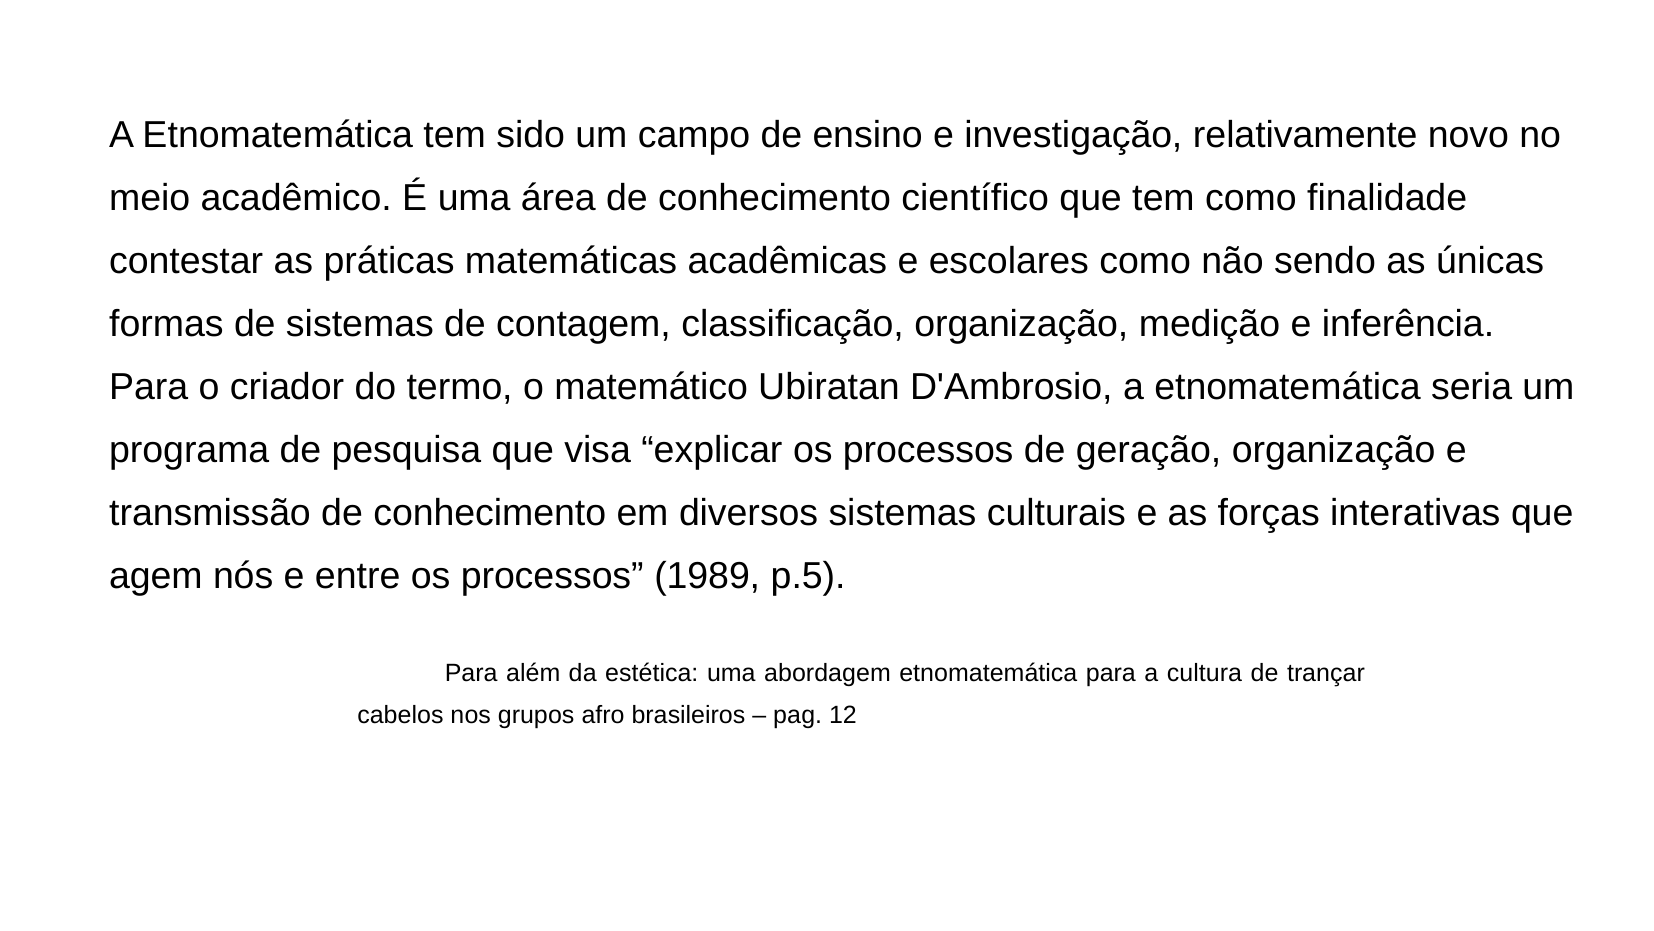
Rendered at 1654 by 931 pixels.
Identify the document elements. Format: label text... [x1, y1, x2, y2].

text_box Para além da estética: uma abordagem etnomatemática para a cultura de trançar cabelos nos grupos afro brasileiros – pag. 12 [342, 637, 1382, 737]
text_box A Etnomatemática tem sido um campo de ensino e investigação, relativamente novo no meio acadêmico. É uma área de conhecimento científico que tem como finalidade contestar as práticas matemáticas acadêmicas e escolares como não sendo as únicas formas de sistemas de contagem, classificação, organização, medição e inferência. Para o criador do termo, o matemático Ubiratan D'Ambrosio, a etnomatemática seria um programa de pesquisa que visa “explicar os processos de geração, organização e transmissão de conhecimento em diversos sistemas culturais e as forças interativas que agem nós e entre os processos” (1989, p.5). [94, 106, 1595, 604]
